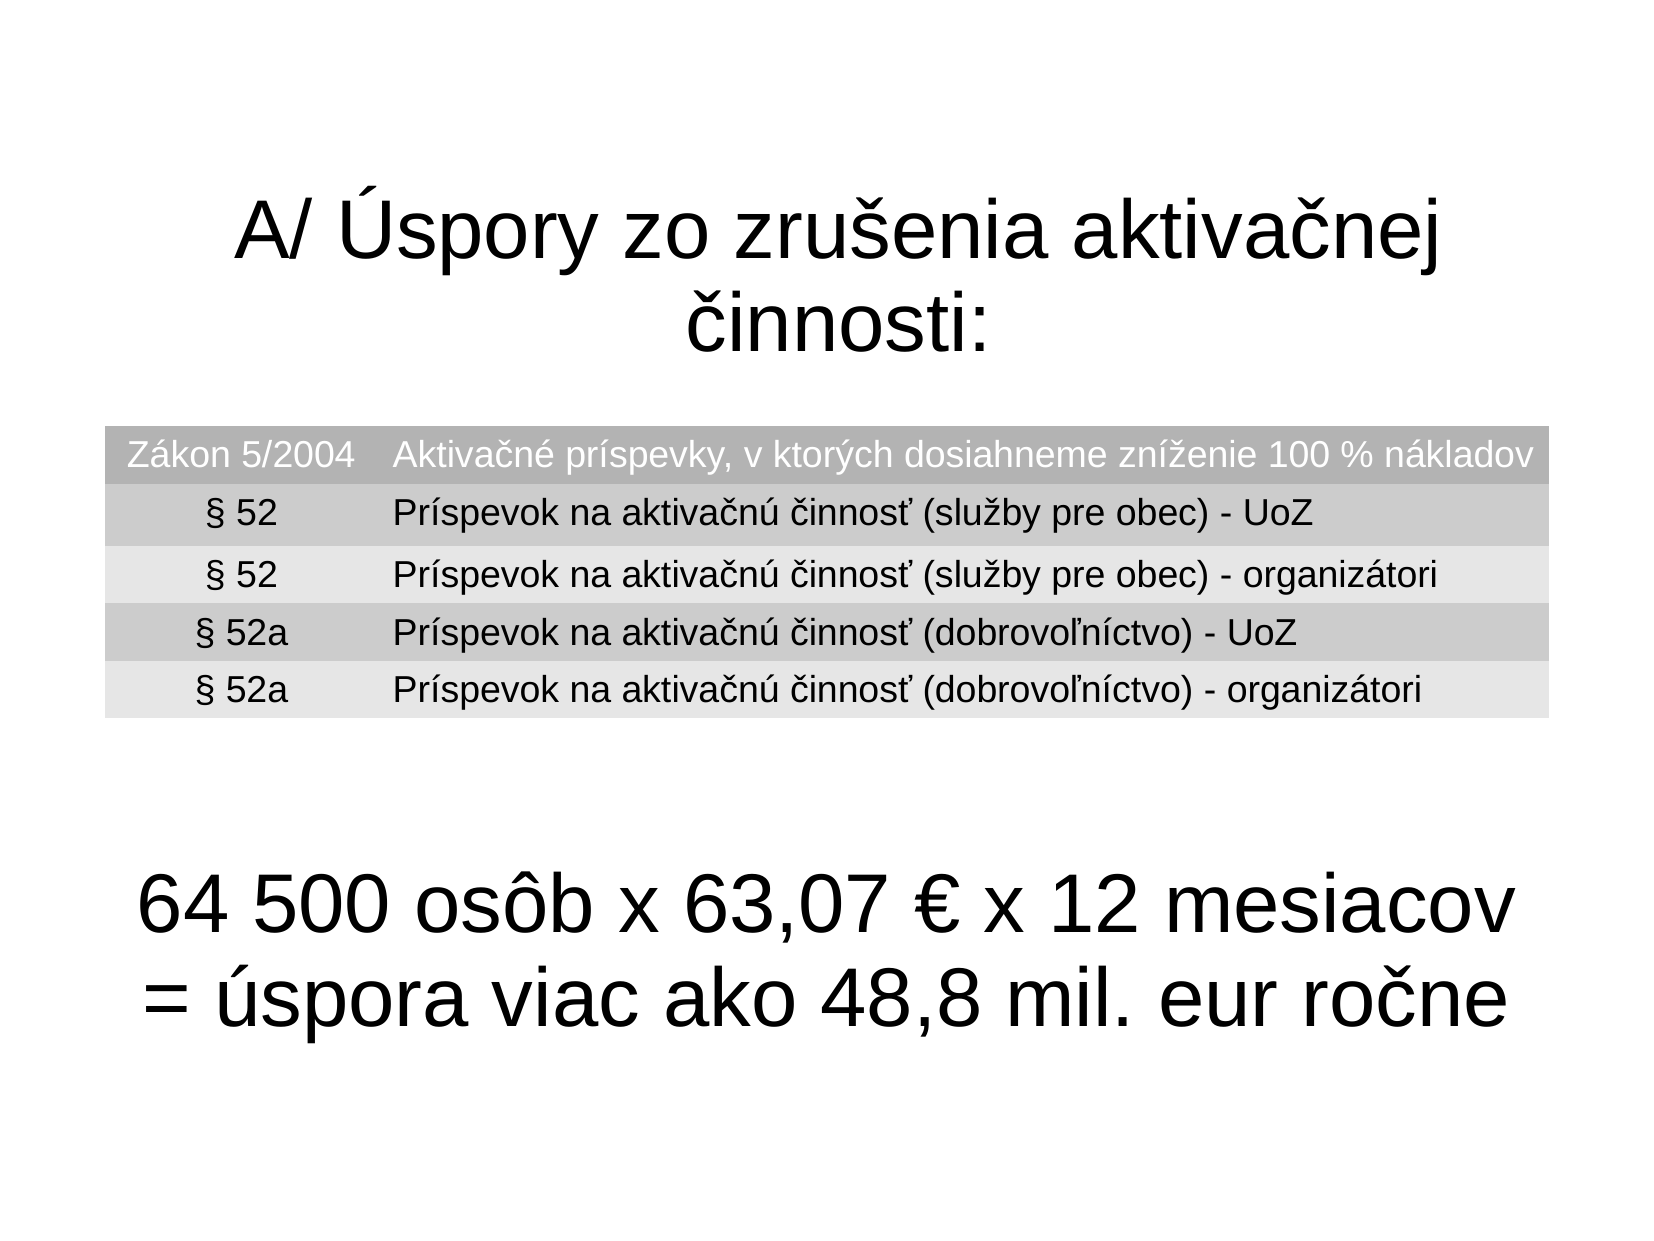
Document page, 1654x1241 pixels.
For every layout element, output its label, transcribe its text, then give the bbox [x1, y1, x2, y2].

text_box A/ Úspory zo zrušenia aktivačnej činnosti: [59, 82, 1619, 934]
table_cell Príspevok na aktivačnú činnosť (služby pre obec) - UoZ [378, 484, 1549, 546]
table_cell § 52a [105, 661, 378, 718]
table_cell Príspevok na aktivačnú činnosť (dobrovoľníctvo) - organizátori [378, 661, 1549, 718]
table_cell Príspevok na aktivačnú činnosť (dobrovoľníctvo) - UoZ [378, 603, 1549, 661]
table_cell Príspevok na aktivačnú činnosť (služby pre obec) - organizátori [378, 546, 1549, 603]
table_cell § 52 [105, 546, 378, 603]
table_header Zákon 5/2004 [105, 426, 378, 484]
table_cell § 52 [105, 484, 378, 546]
table_cell § 52a [105, 603, 378, 661]
table_header Aktivačné príspevky, v ktorých dosiahneme zníženie 100 % nákladov [378, 426, 1549, 484]
text_box 64 500 osôb x 63,07 € x 12 mesiacov = úspora viac ako 48,8 mil. eur ročne [100, 850, 1554, 1052]
